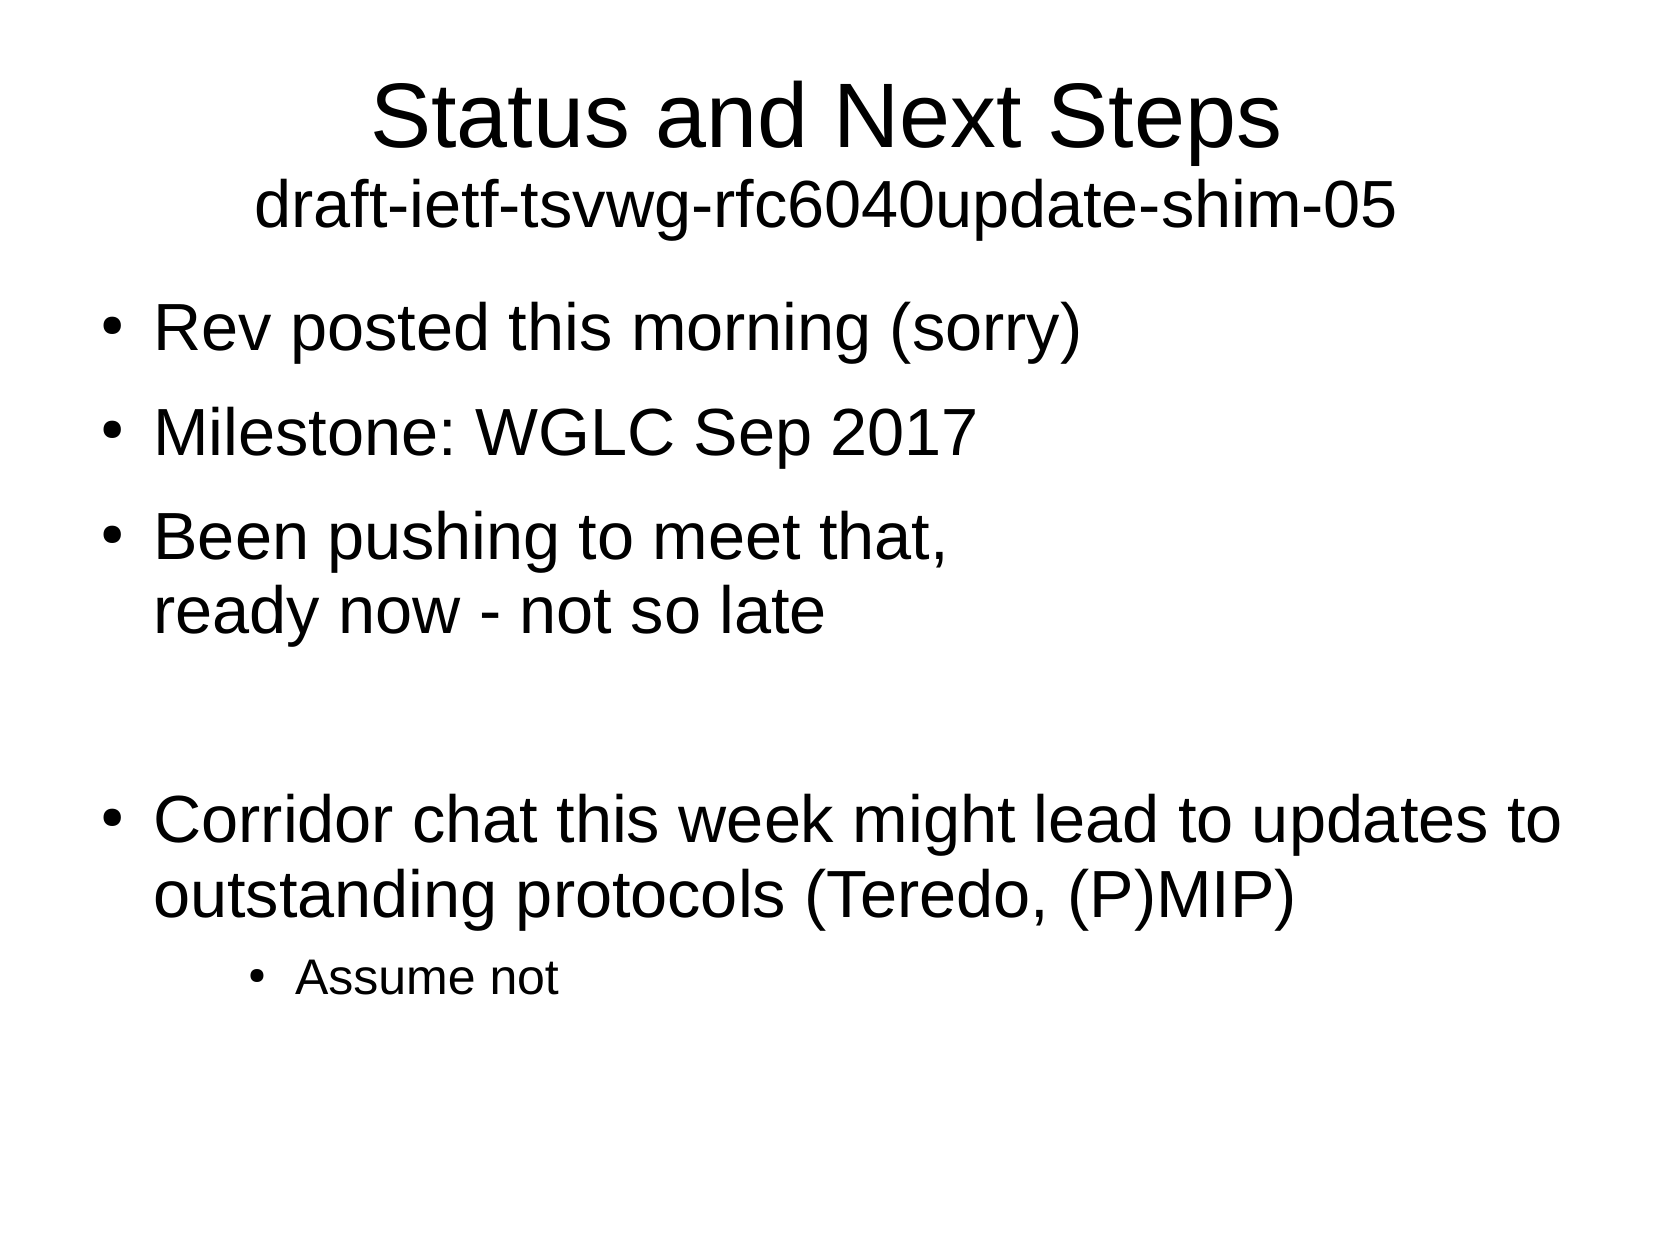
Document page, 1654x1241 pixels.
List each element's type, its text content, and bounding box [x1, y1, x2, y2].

title Status and Next Steps draft-ietf-tsvwg-rfc6040update-shim-05 [82, 49, 1571, 257]
list Rev posted this morning (sorry) Milestone: WGLC Sep 2017 Been pushing to meet that, ready now - not so late Corridor chat this week might lead to updates to outstanding protocols (Teredo, (P)MIP) Assume not [82, 290, 1571, 1010]
